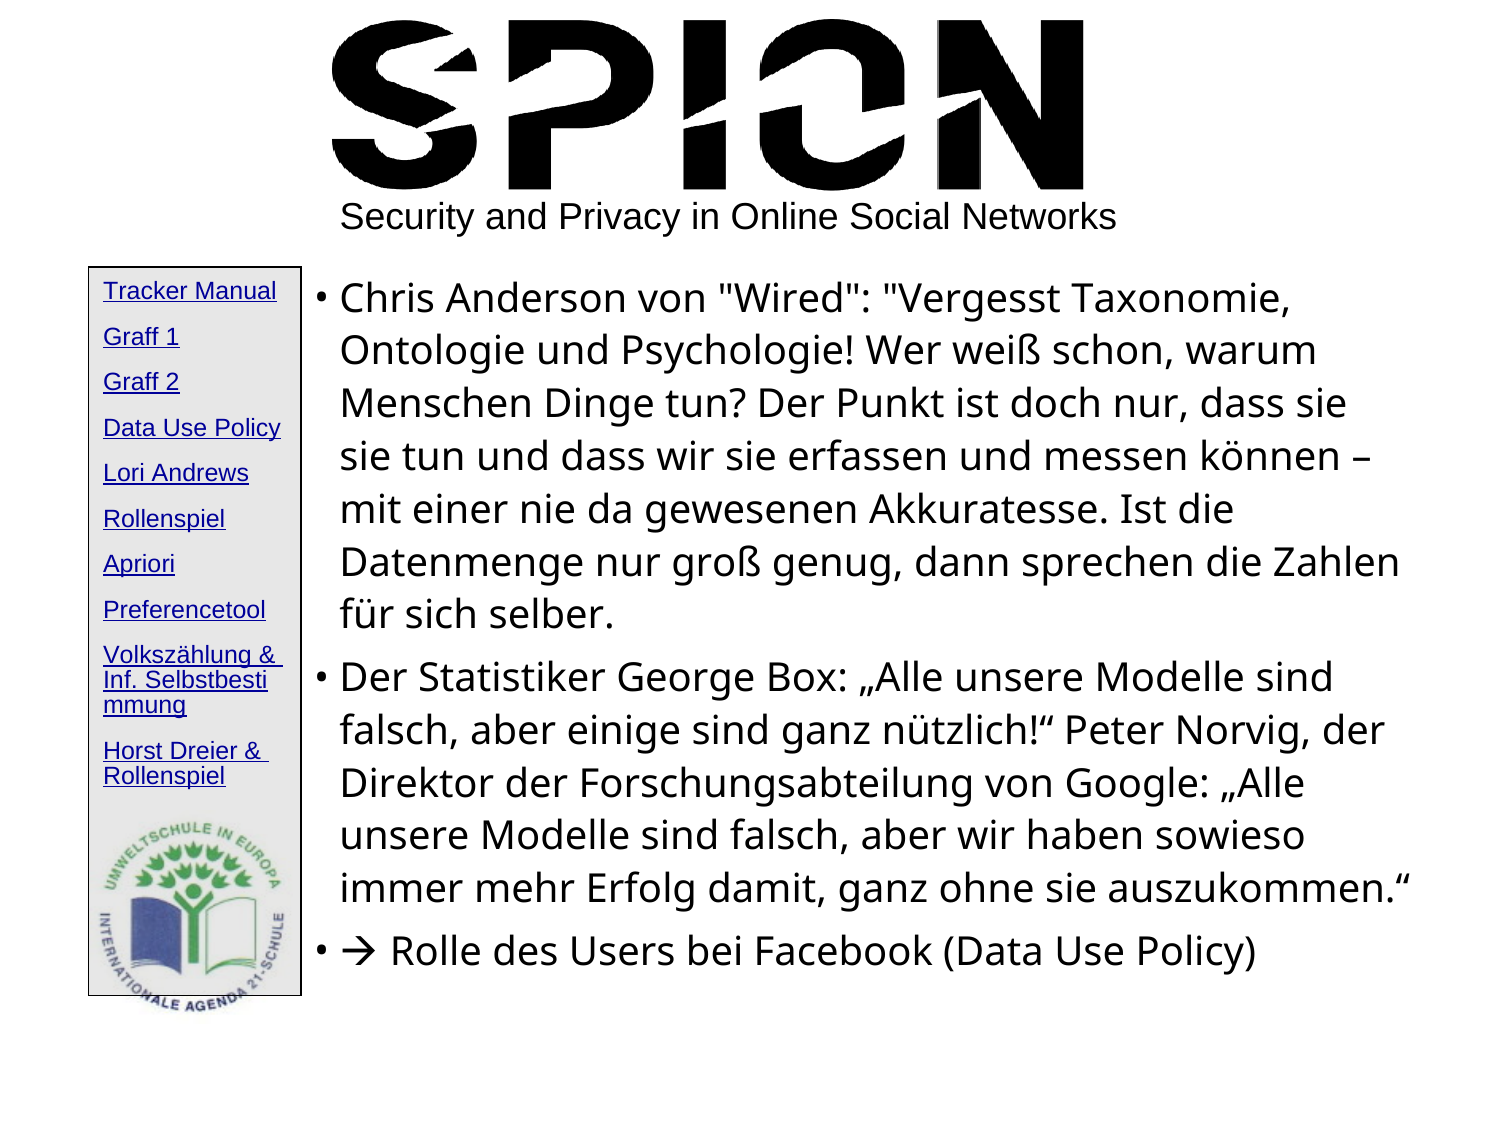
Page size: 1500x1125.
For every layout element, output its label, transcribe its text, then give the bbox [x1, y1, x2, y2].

list Chris Anderson von "Wired": "Vergesst Taxonomie, Ontologie und Psychologie! Wer weiß schon, warum Menschen Dinge tun? Der Punkt ist doch nur, dass sie sie tun und dass wir sie erfassen und messen können – mit einer nie da gewesenen Akkuratesse. Ist die Datenmenge nur groß genug, dann sprechen die Zahlen für sich selber. Der Statistiker George Box: „Alle unsere Modelle sind falsch, aber einige sind ganz nützlich!“ Peter Norvig, der Direktor der Forschungsabteilung von Google: „Alle unsere Modelle sind falsch, aber wir haben sowieso immer mehr Erfolg damit, ganz ohne sie auszukommen.“  Rolle des Users bei Facebook (Data Use Policy) [312, 267, 1412, 1027]
picture [88, 996, 293, 1024]
picture [324, 0, 1093, 208]
